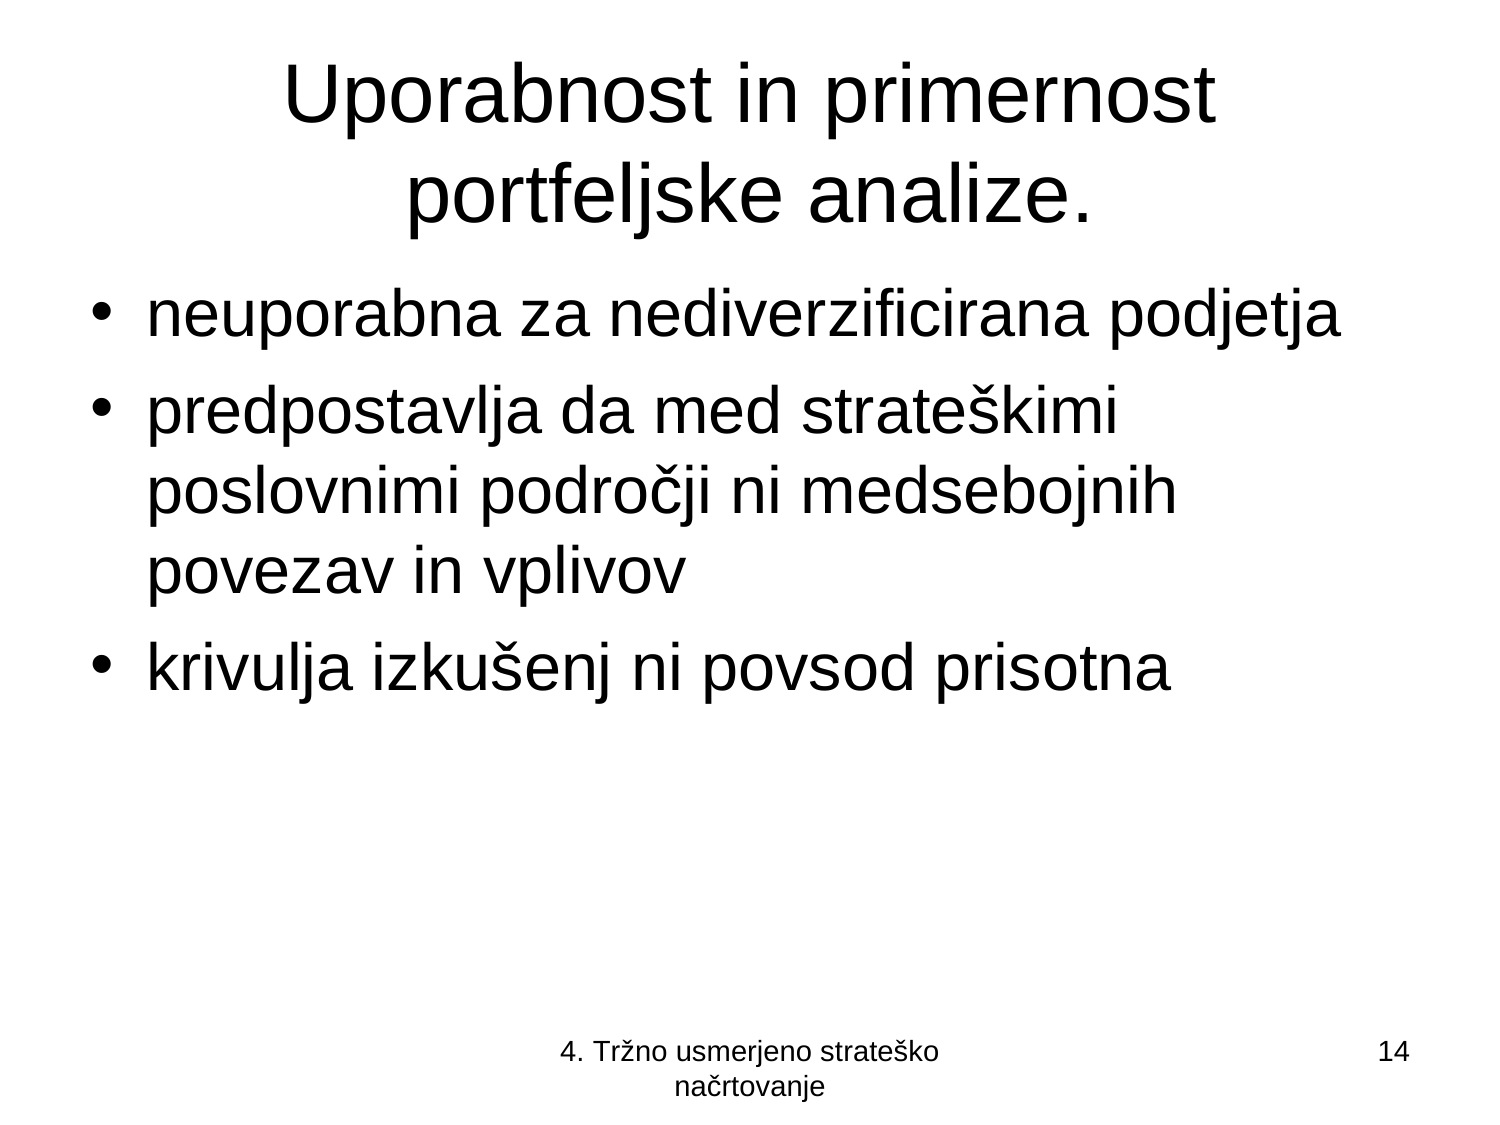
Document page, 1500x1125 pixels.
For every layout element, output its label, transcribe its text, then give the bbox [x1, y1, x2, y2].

title Uporabnost in primernost portfeljske analize. [75, 31, 1426, 247]
text_box 4. Tržno usmerjeno strateško načrtovanje [512, 1024, 988, 1103]
text_box <number> [1074, 1024, 1426, 1103]
list neuporabna za nediverzificirana podjetja predpostavlja da med strateškimi poslovnimi področji ni medsebojnih povezav in vplivov krivulja izkušenj ni povsod prisotna [75, 262, 1426, 1006]
